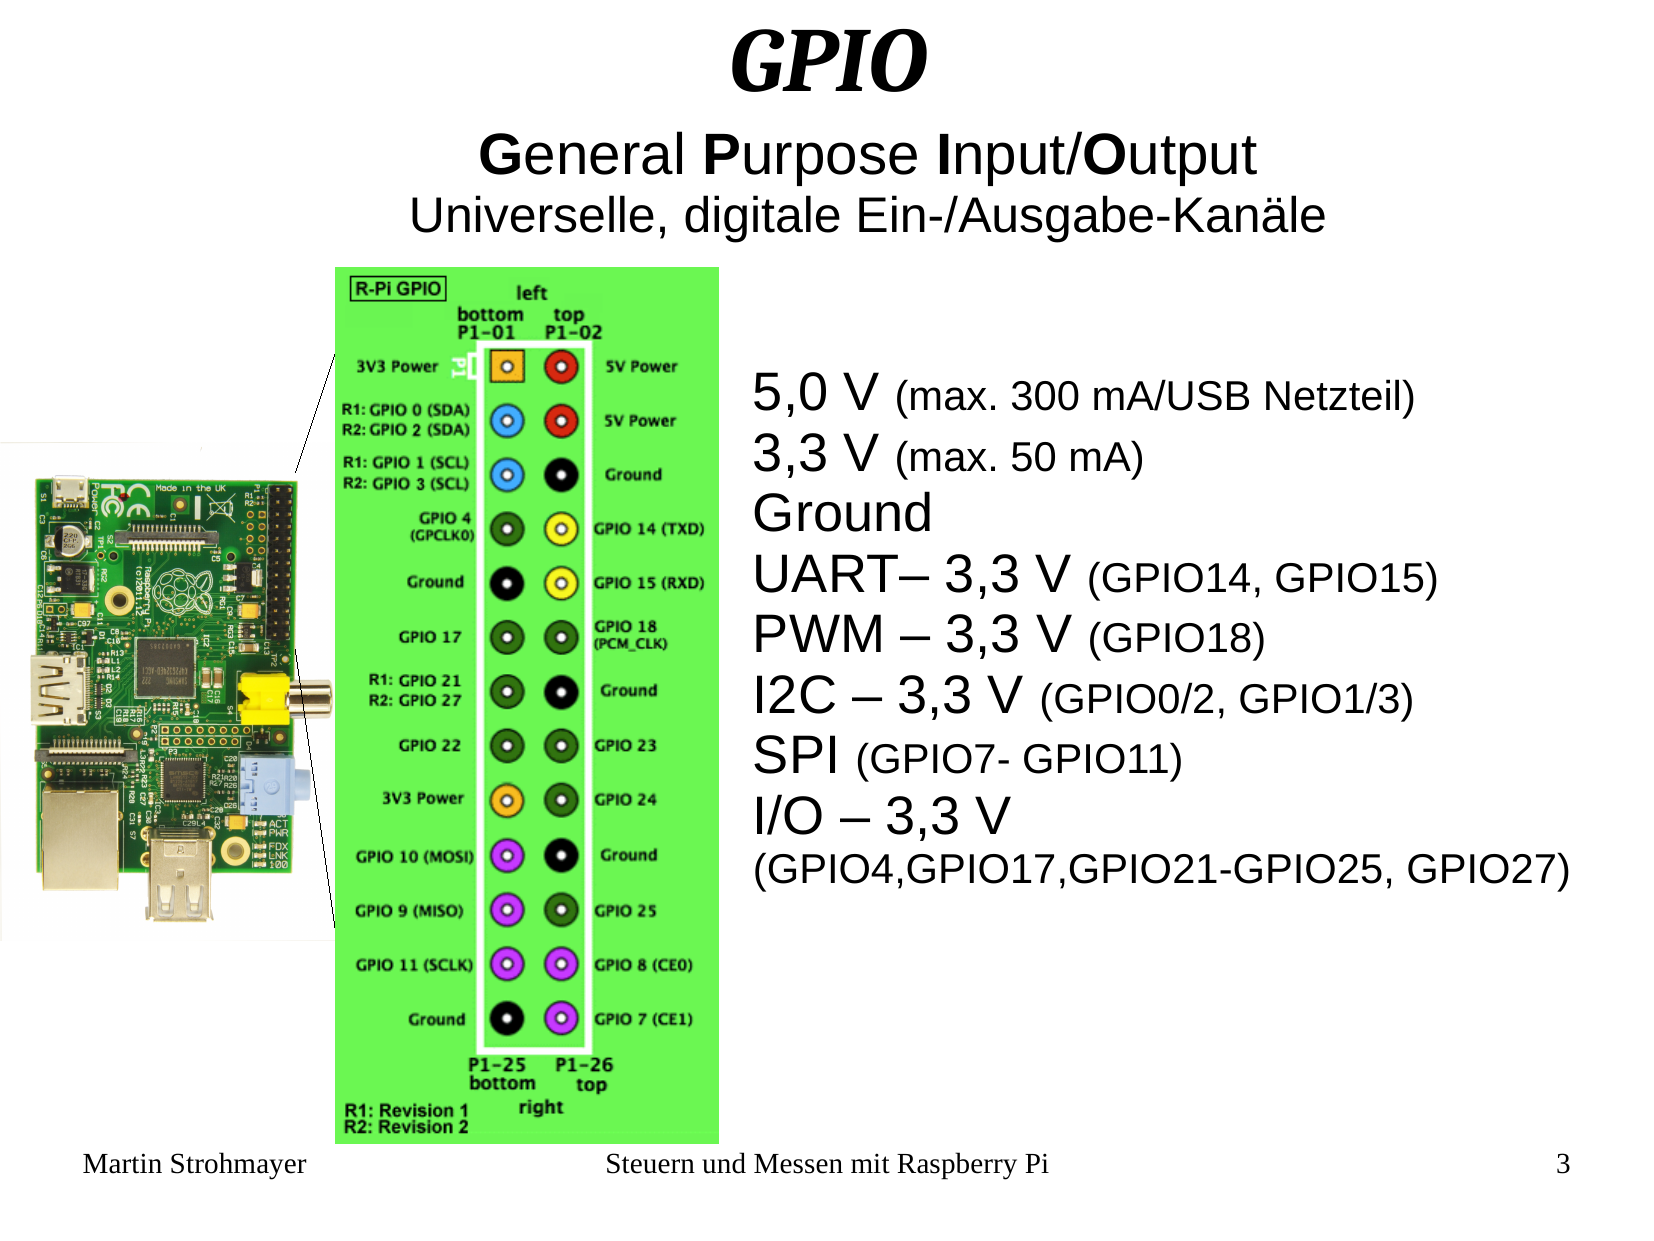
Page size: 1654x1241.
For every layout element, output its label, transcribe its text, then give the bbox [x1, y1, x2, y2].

picture [0, 267, 719, 1145]
title GPIO [3, 7, 1654, 116]
text_box 5,0 V (max. 300 mA/USB Netzteil) 3,3 V (max. 50 mA) Ground UART– 3,3 V (GPIO14, GPIO15) PWM – 3,3 V (GPIO18) I2C – 3,3 V (GPIO0/2, GPIO1/3) SPI (GPIO7- GPIO11) I/O – 3,3 V (GPIO4,GPIO17,GPIO21-GPIO25, GPIO27) [738, 354, 1654, 901]
list General Purpose Input/Output Universelle, digitale Ein-/Ausgabe-Kanäle [0, 122, 1654, 259]
